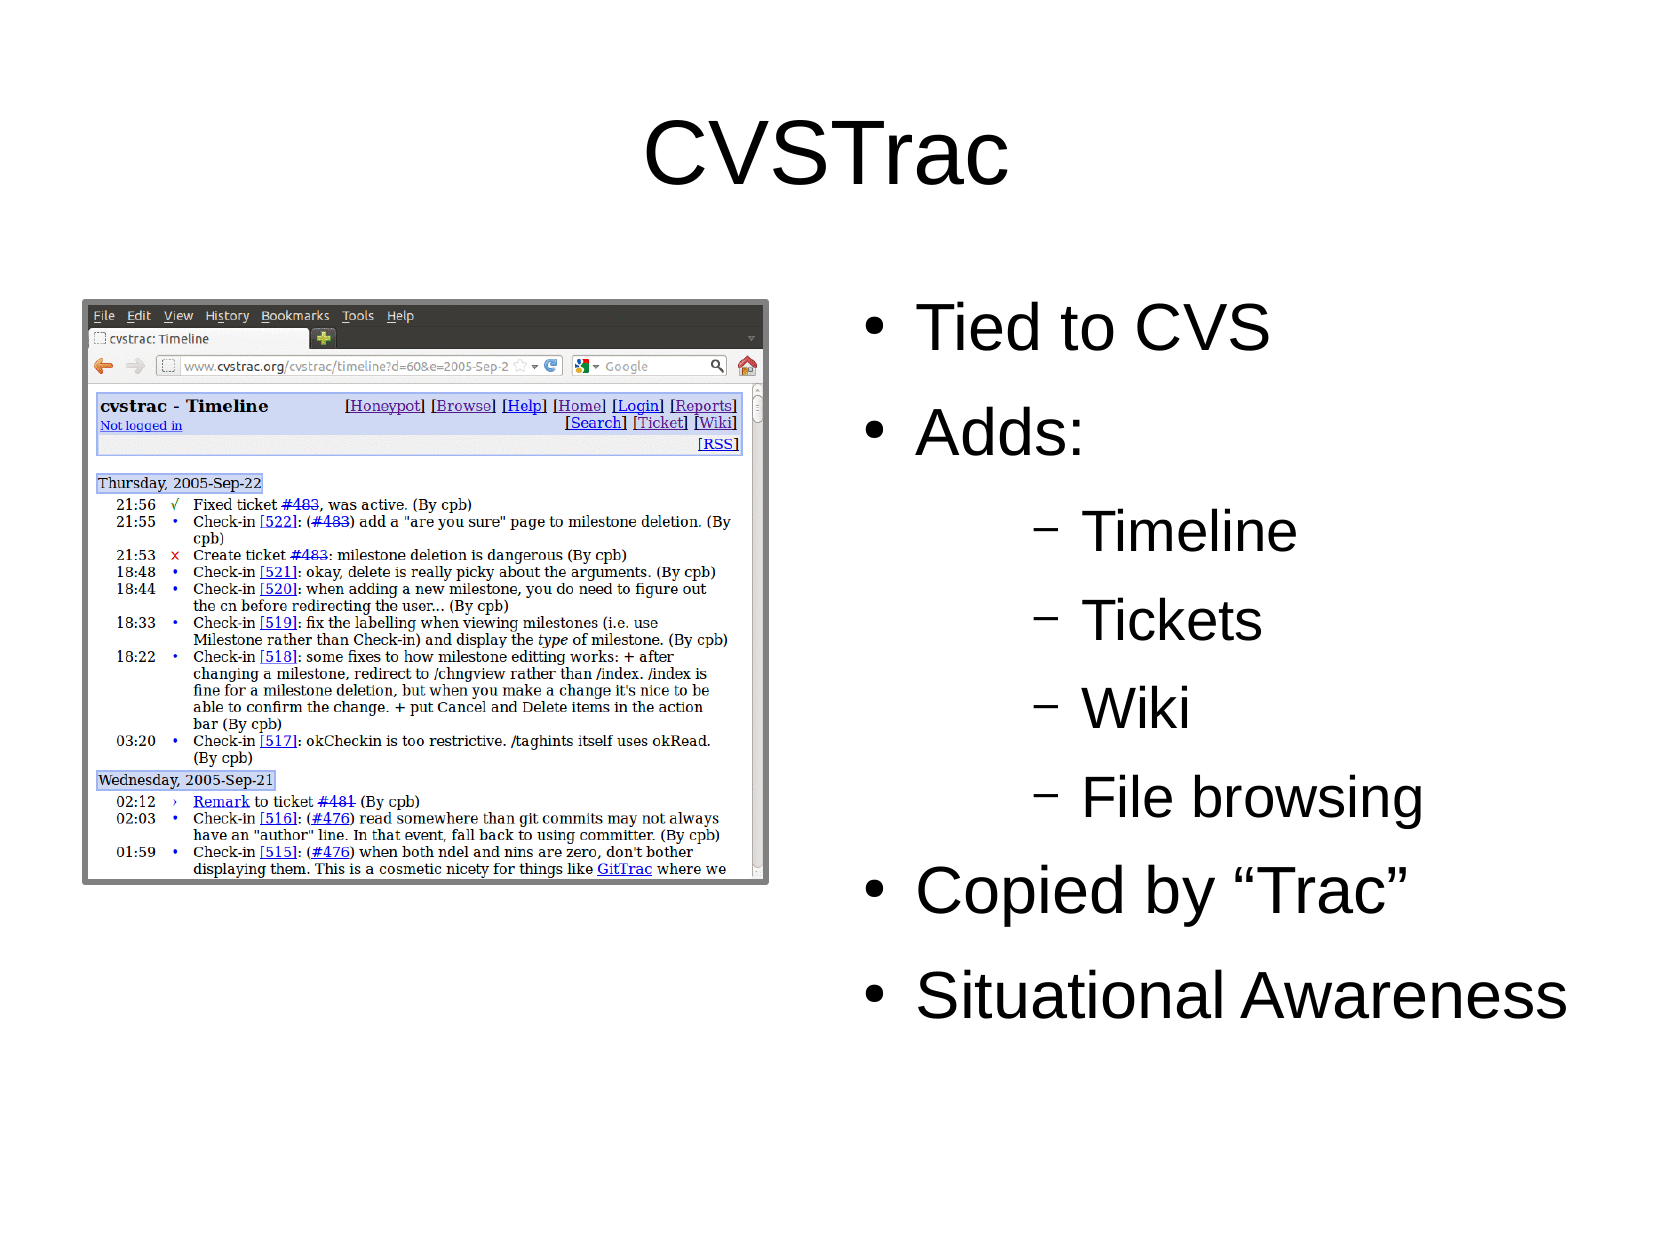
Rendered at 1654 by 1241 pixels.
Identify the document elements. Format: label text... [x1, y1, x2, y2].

title CVSTrac [82, 49, 1571, 257]
picture [87, 304, 763, 880]
list Tied to CVS Adds: Timeline Tickets Wiki File browsing Copied by “Trac” Situational Awareness [844, 290, 1653, 1033]
